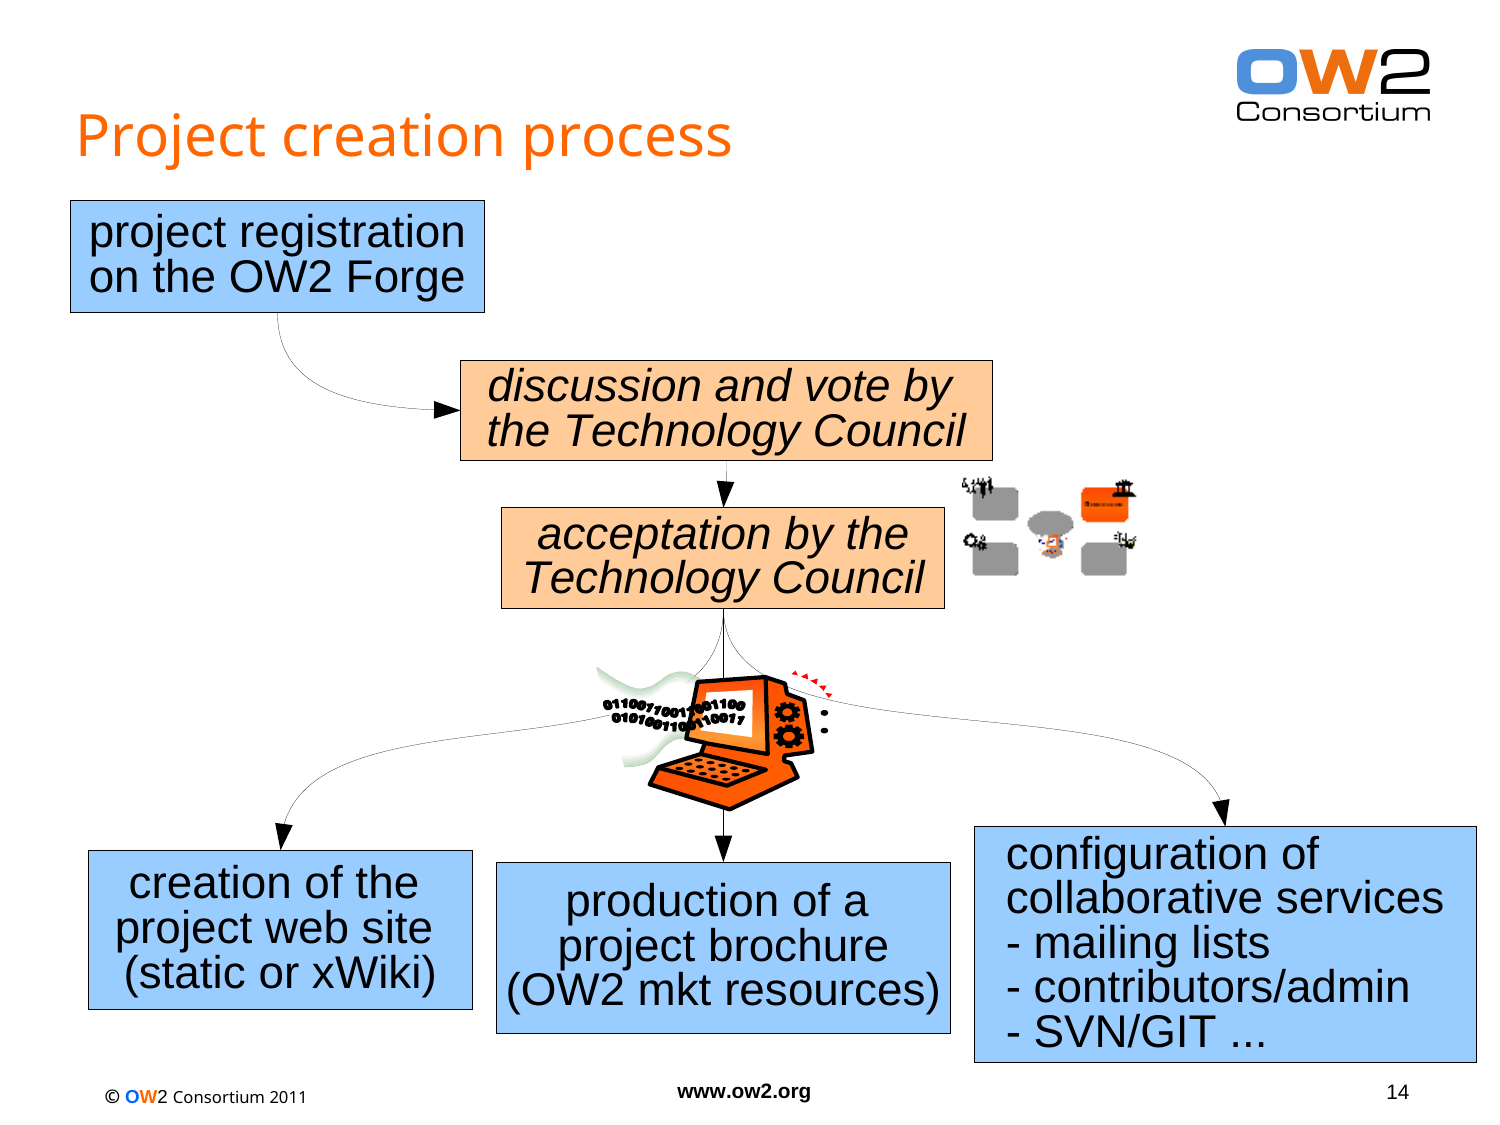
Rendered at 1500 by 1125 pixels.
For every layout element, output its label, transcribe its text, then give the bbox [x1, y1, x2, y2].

picture [962, 472, 1138, 579]
text_box [820, 710, 829, 716]
text_box [800, 673, 809, 680]
text_box configuration of collaborative services - mailing lists - contributors/admin - SVN/GIT ... [974, 826, 1477, 1063]
text_box creation of the project web site (static or xWiki) [88, 850, 473, 1010]
text_box project registration on the OW2 Forge [70, 200, 485, 313]
title Project creation process [75, 45, 1175, 215]
text_box discussion and vote by the Technology Council [460, 360, 993, 461]
text_box [810, 678, 818, 685]
text_box [596, 667, 813, 810]
text_box production of a project brochure (OW2 mkt resources) [496, 862, 951, 1034]
text_box acceptation by the Technology Council [501, 507, 945, 609]
text_box [818, 685, 827, 691]
text_box [820, 727, 829, 734]
text_box [791, 670, 799, 676]
text_box [825, 692, 833, 698]
